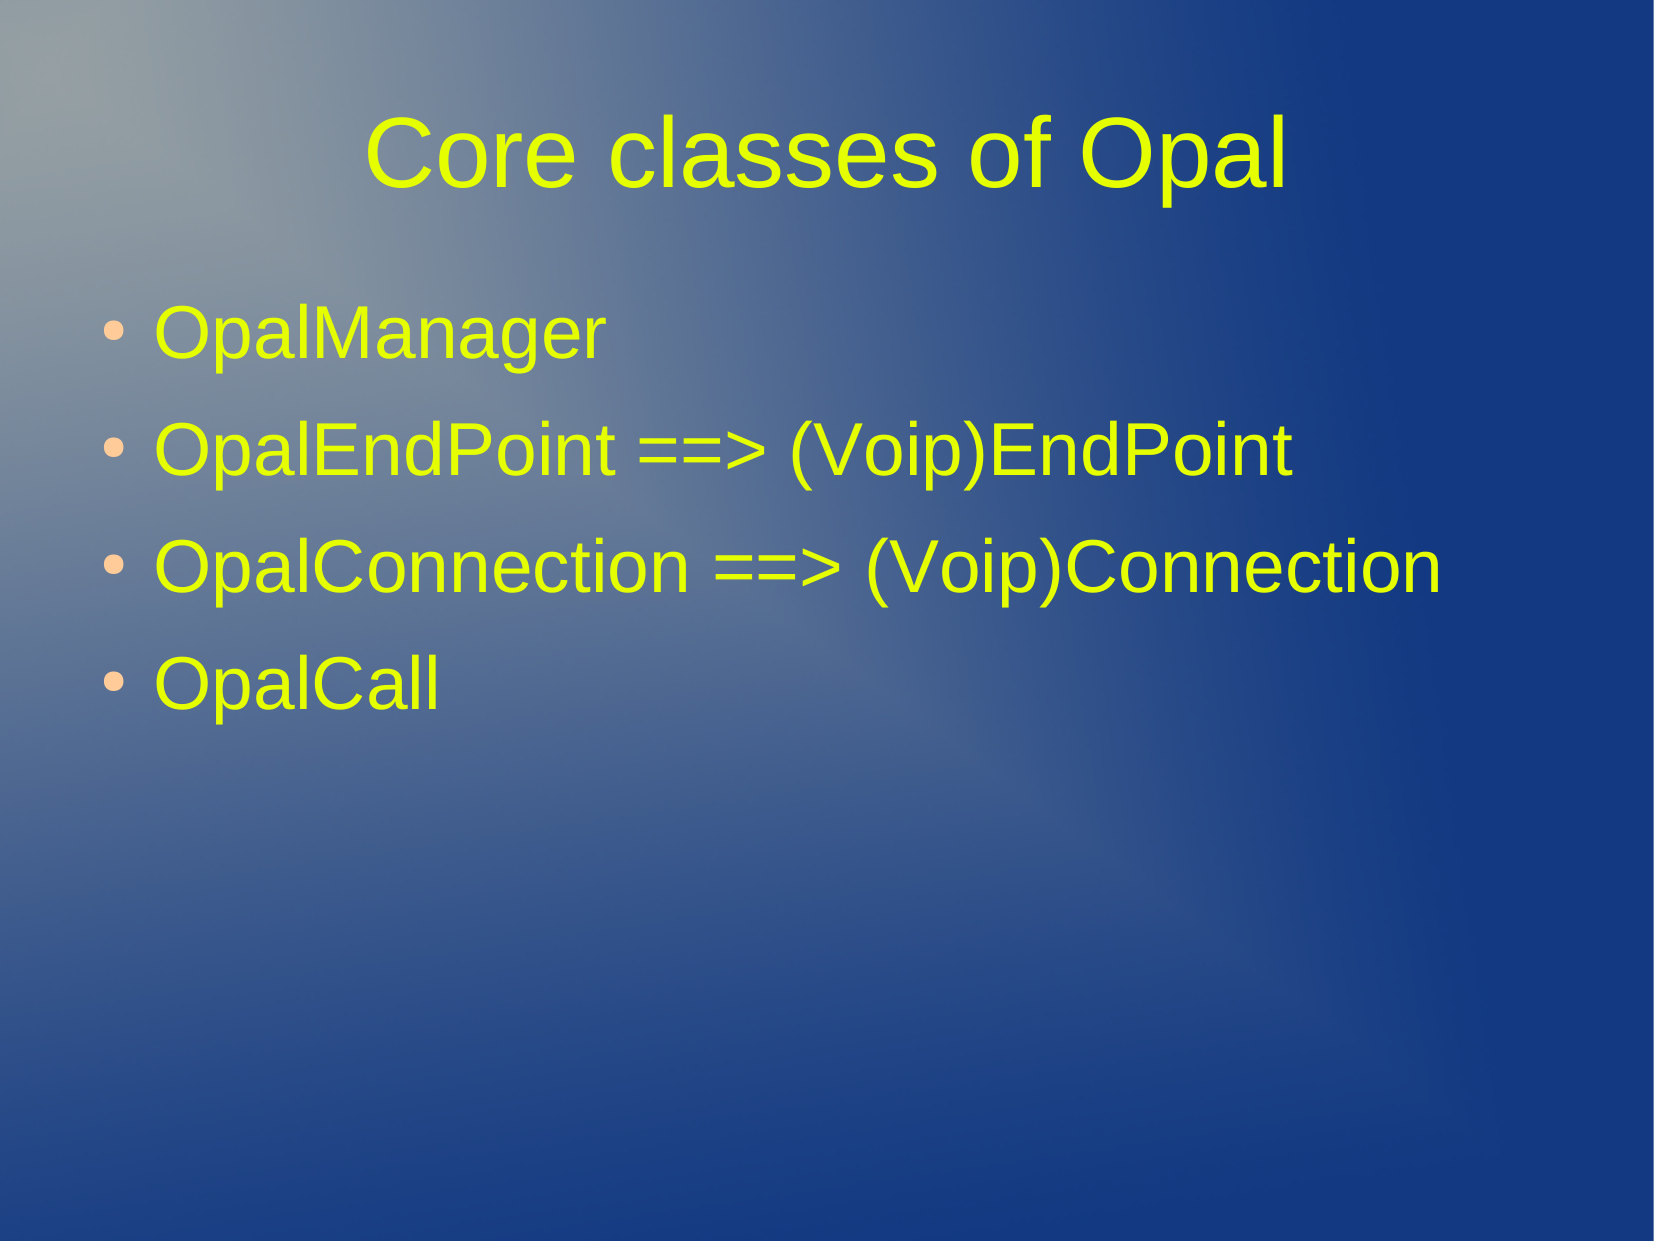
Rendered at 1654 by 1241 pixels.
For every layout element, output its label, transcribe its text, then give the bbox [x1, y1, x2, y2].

title Core classes of Opal [82, 56, 1571, 250]
list OpalManager OpalEndPoint ==> (Voip)EndPoint OpalConnection ==> (Voip)Connection OpalCall [82, 290, 1571, 1094]
picture [0, 0, 1654, 1241]
